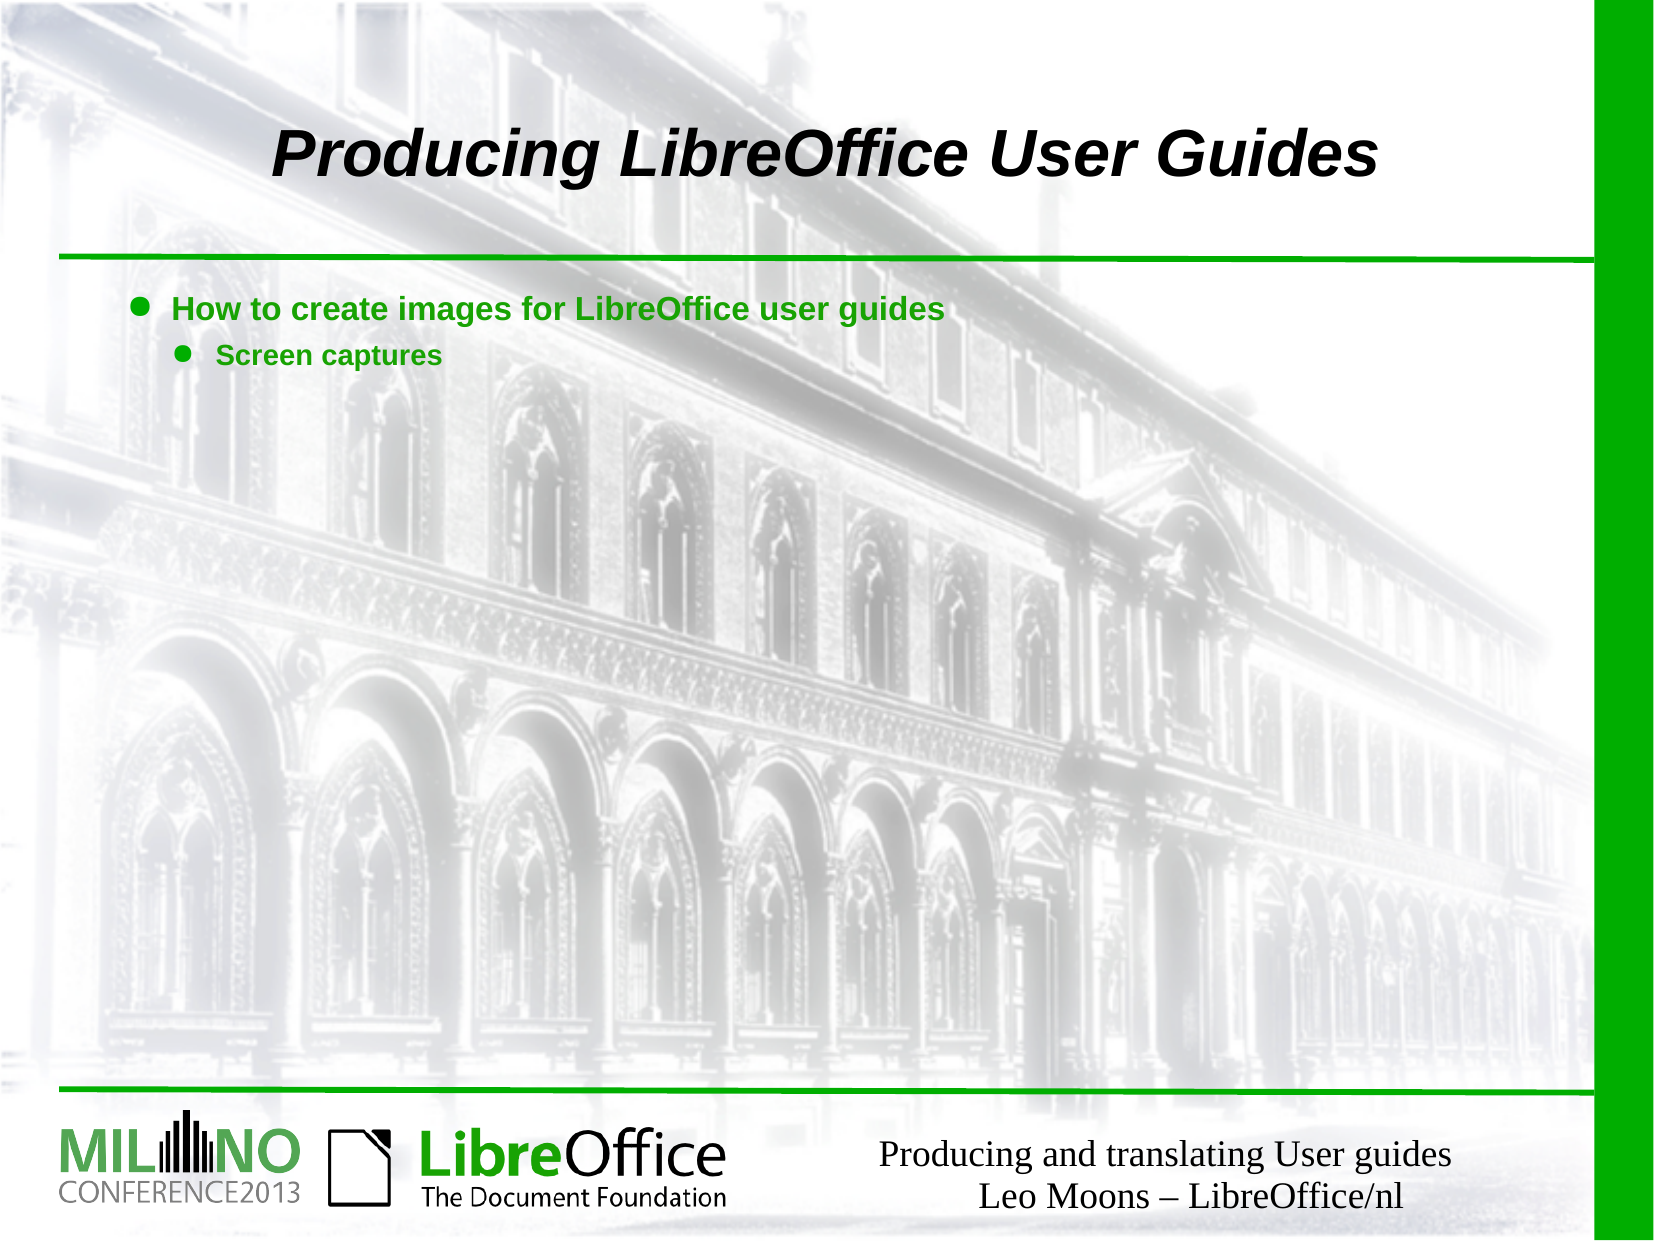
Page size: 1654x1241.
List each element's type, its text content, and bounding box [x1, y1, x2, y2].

picture [0, 1, 1594, 1241]
list How to create images for LibreOffice user guides Screen captures [82, 290, 1571, 1010]
text_box Producing and translating User guides Leo Moons – LibreOffice/nl [864, 1126, 1519, 1224]
title Producing LibreOffice User Guides [82, 49, 1571, 257]
